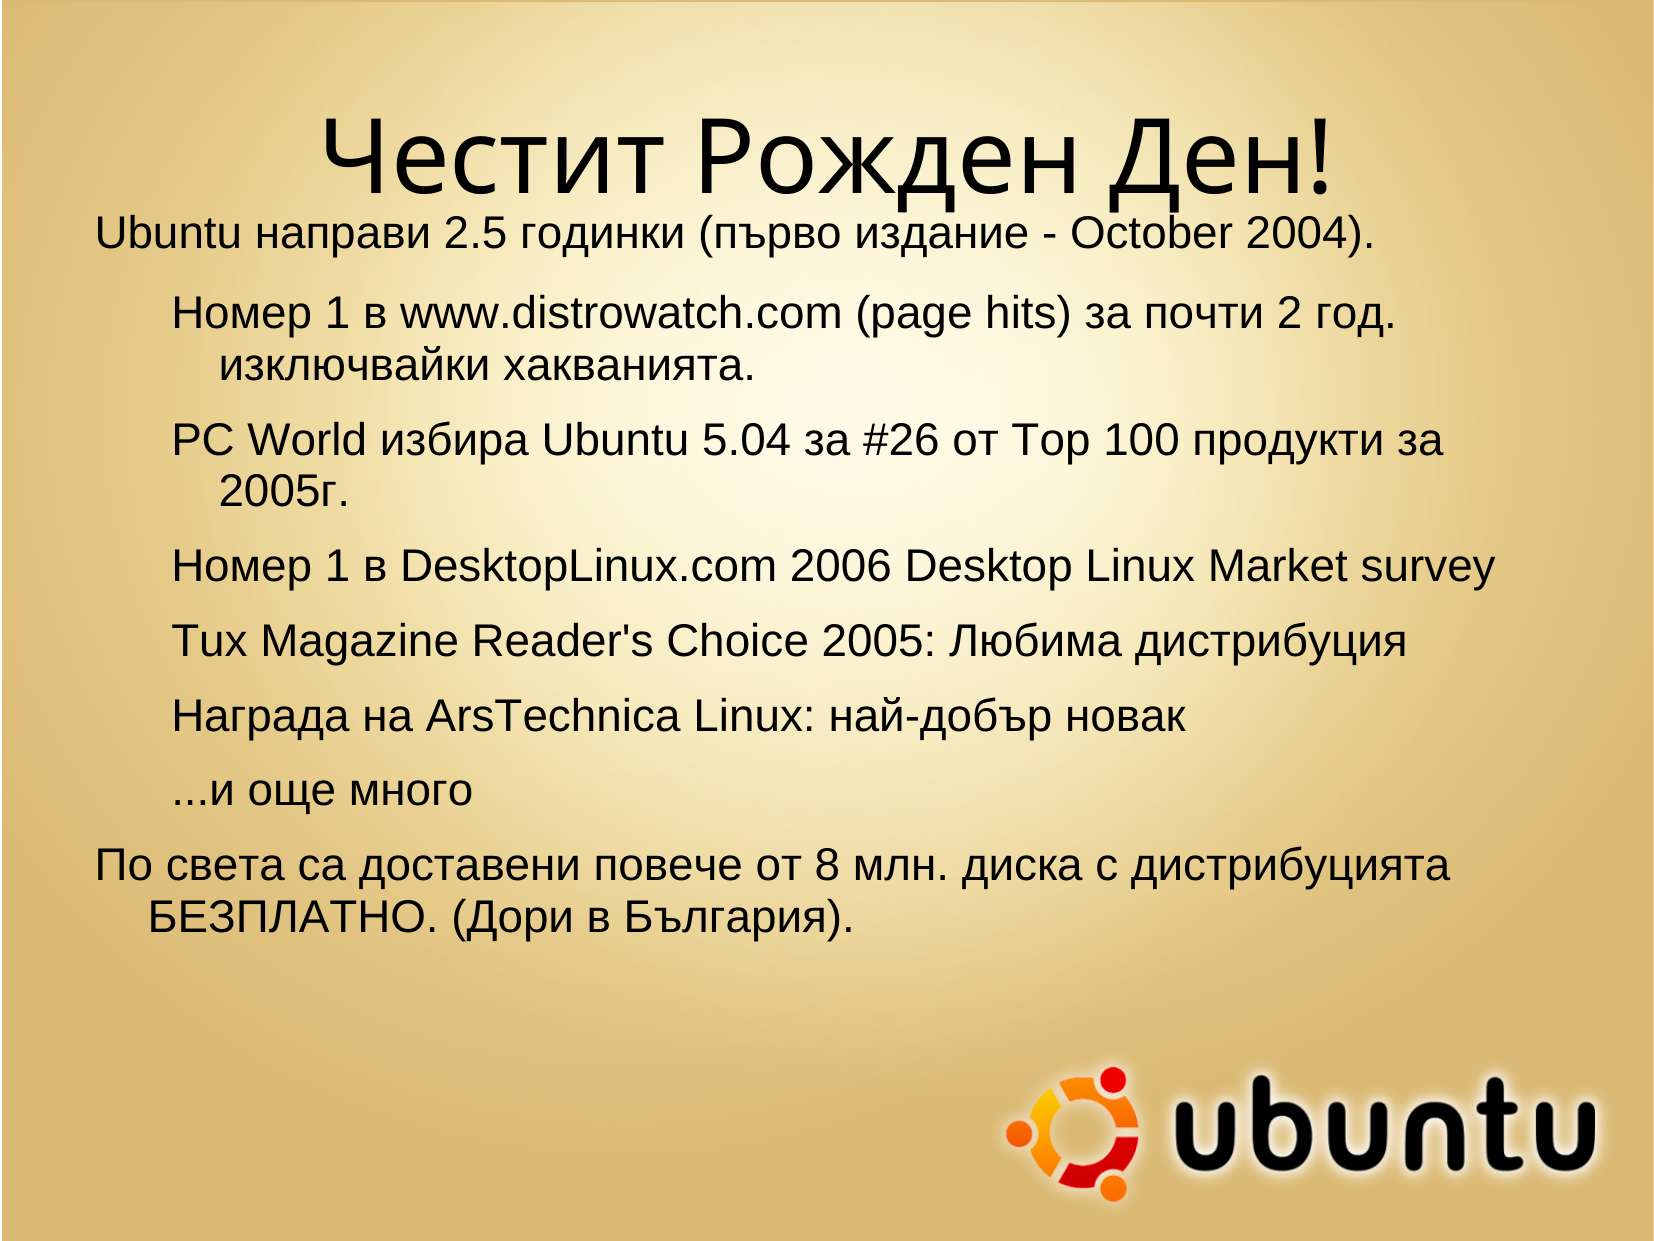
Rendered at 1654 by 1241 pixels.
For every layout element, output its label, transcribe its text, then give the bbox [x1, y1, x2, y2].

title Честит Рожден Ден! [82, 49, 1571, 257]
list Ubuntu направи 2.5 годинки (първо издание - October 2004). Номер 1 в www.distrowatch.com (page hits) за почти 2 год. изключвайки хакванията. PC World избира Ubuntu 5.04 за #26 от Top 100 продукти за 2005г. Номер 1 в DesktopLinux.com 2006 Desktop Linux Market survey Tux Magazine Reader's Choice 2005: Любима дистрибуция Награда на ArsTechnica Linux: най-добър новак ...и още много По света са доставени повече от 8 млн. диска с дистрибуцията БЕЗПЛАТНО. (Дори в България). [76, 206, 1565, 1241]
picture [2, 0, 1654, 1241]
